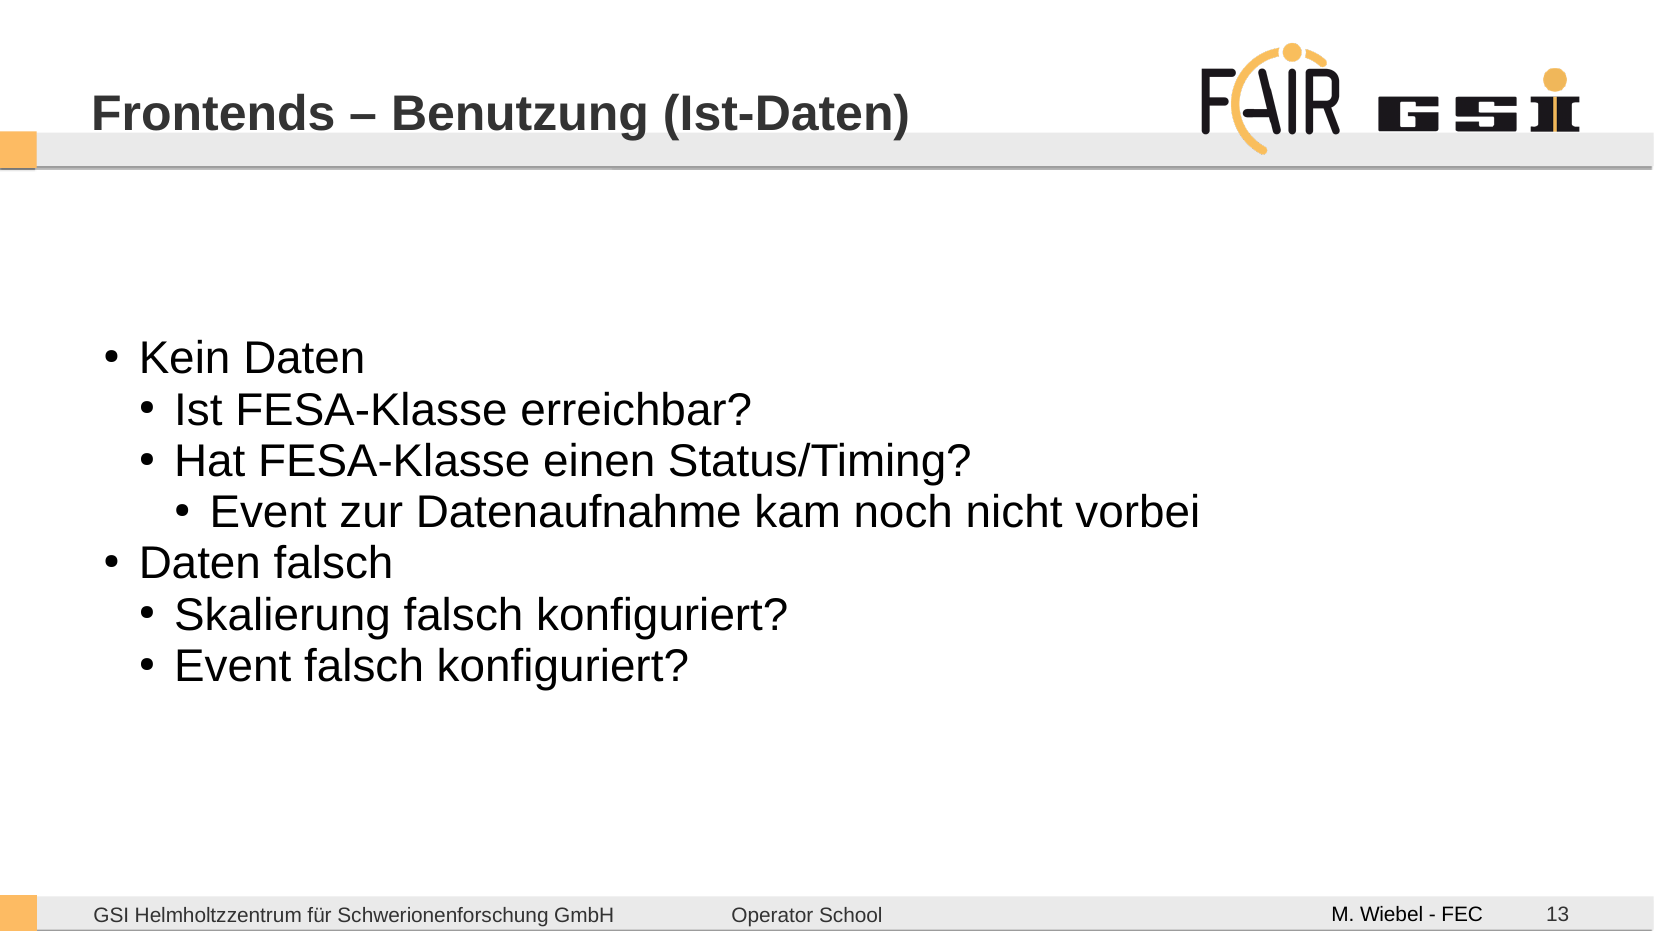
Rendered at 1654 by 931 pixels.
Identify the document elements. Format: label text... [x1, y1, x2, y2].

text_box Kein Daten Ist FESA-Klasse erreichbar? Hat FESA-Klasse einen Status/Timing? Event zur Datenaufnahme kam noch nicht vorbei Daten falsch Skalierung falsch konfiguriert? Event falsch konfiguriert? [88, 324, 1565, 827]
picture [1376, 65, 1581, 132]
picture [1200, 40, 1341, 157]
title Frontends – Benutzung (Ist-Daten) [76, 41, 1288, 149]
